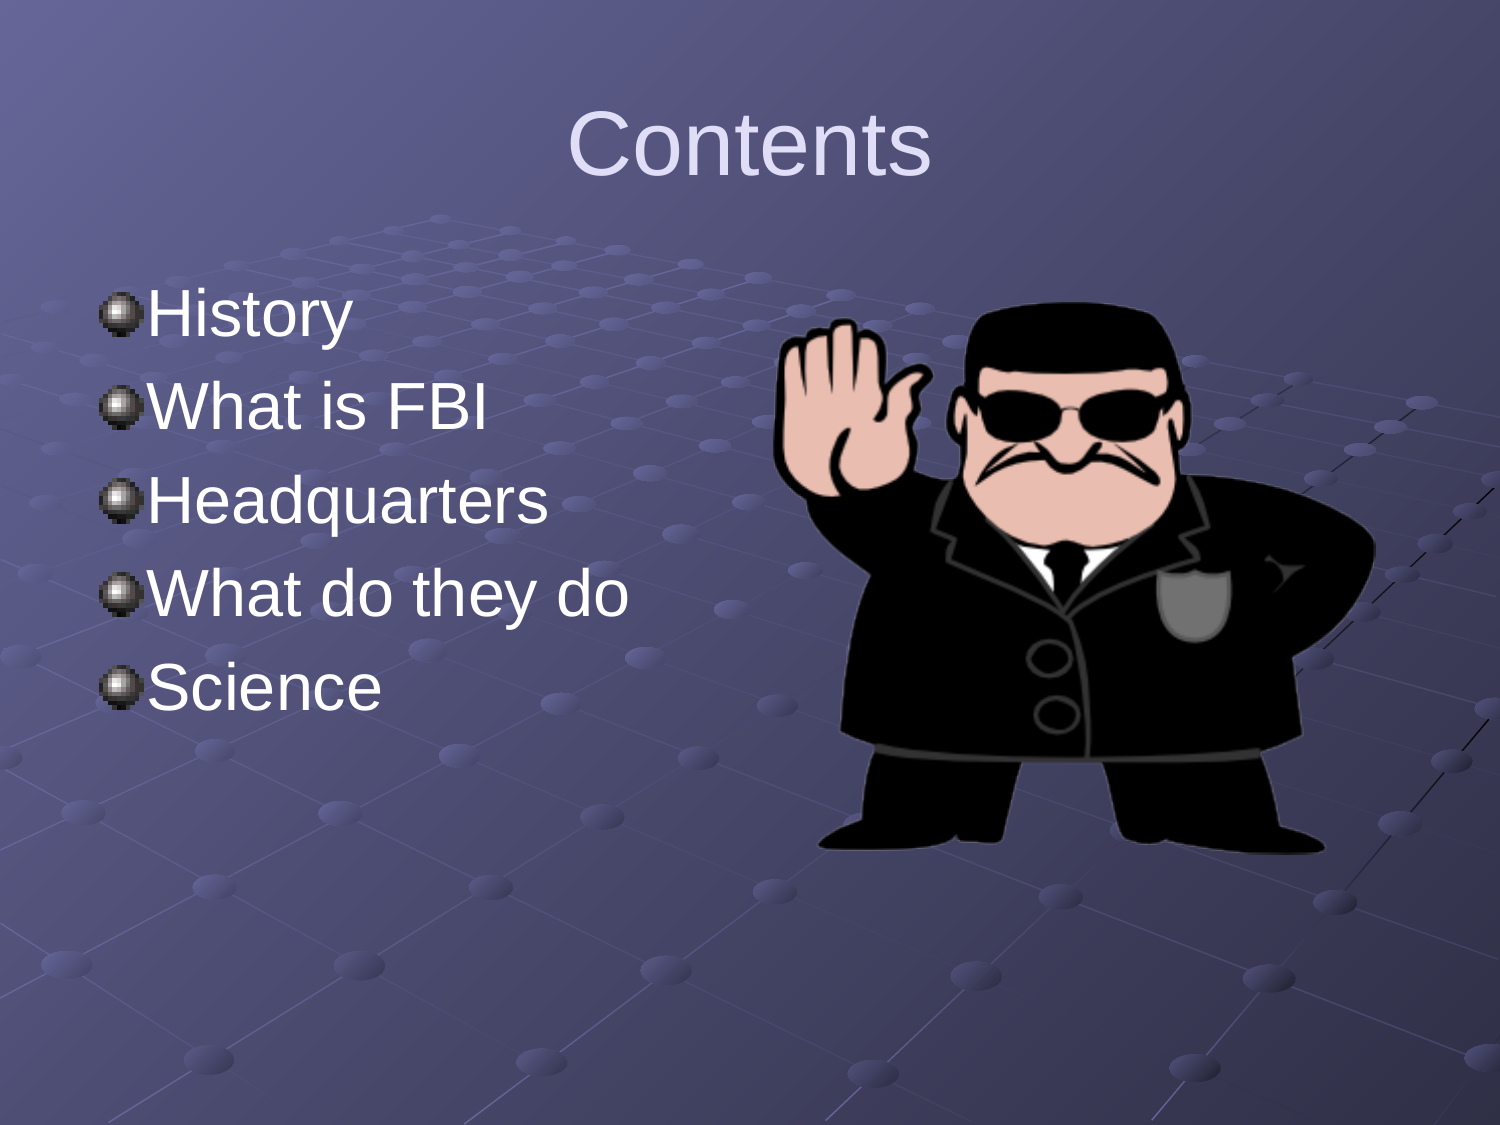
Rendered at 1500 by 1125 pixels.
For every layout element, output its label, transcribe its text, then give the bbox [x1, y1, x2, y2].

picture [773, 302, 1376, 855]
title Contents [75, 45, 1425, 233]
list History What is FBI Headquarters What do they do Science [75, 262, 1425, 1007]
